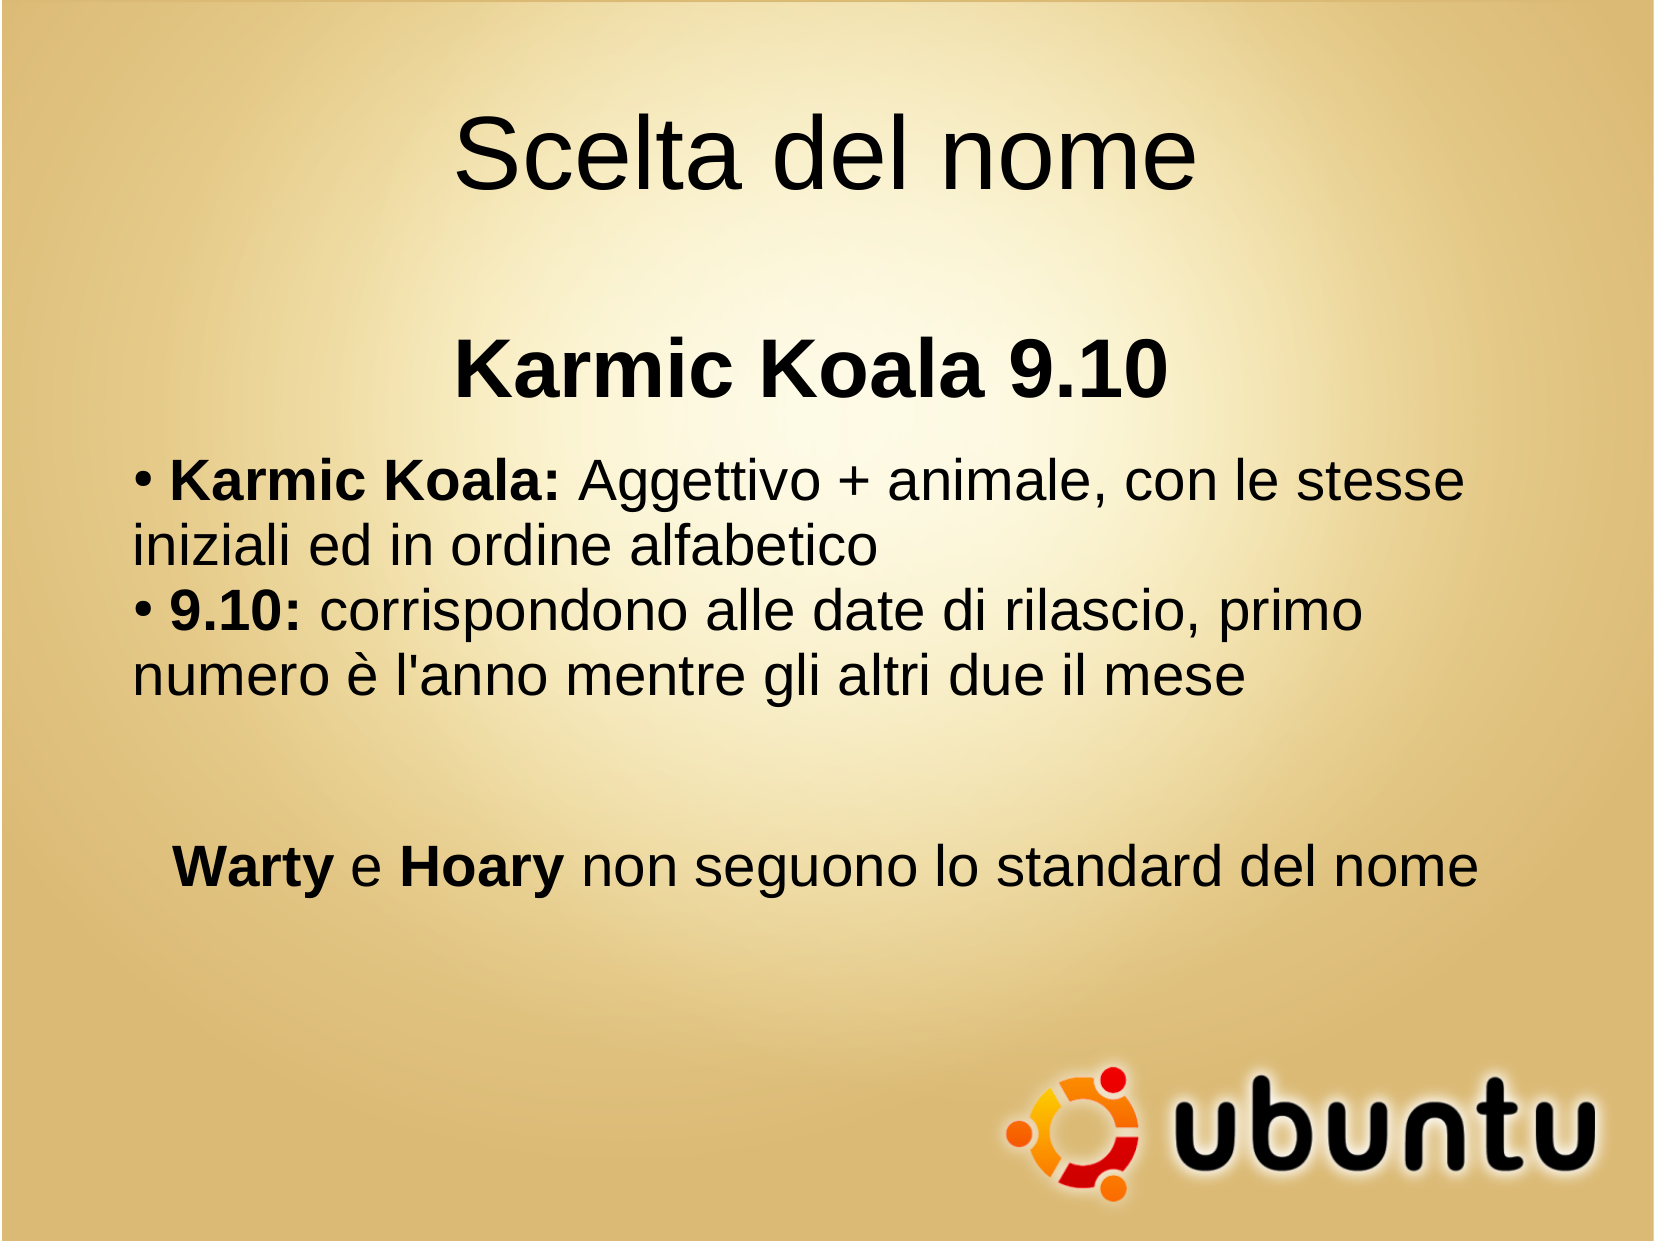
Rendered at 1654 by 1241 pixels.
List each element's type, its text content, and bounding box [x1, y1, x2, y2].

title Scelta del nome [82, 49, 1571, 257]
text_box Karmic Koala: Aggettivo + animale, con le stesse iniziali ed in ordine alfabetico 9.10: corrispondono alle date di rilascio, primo numero è l'anno mentre gli altri due il mese [118, 440, 1565, 768]
text_box Warty e Hoary non seguono lo standard del nome [118, 826, 1536, 917]
picture [2, 0, 1654, 1241]
text_box Karmic Koala 9.10 [118, 315, 1506, 438]
